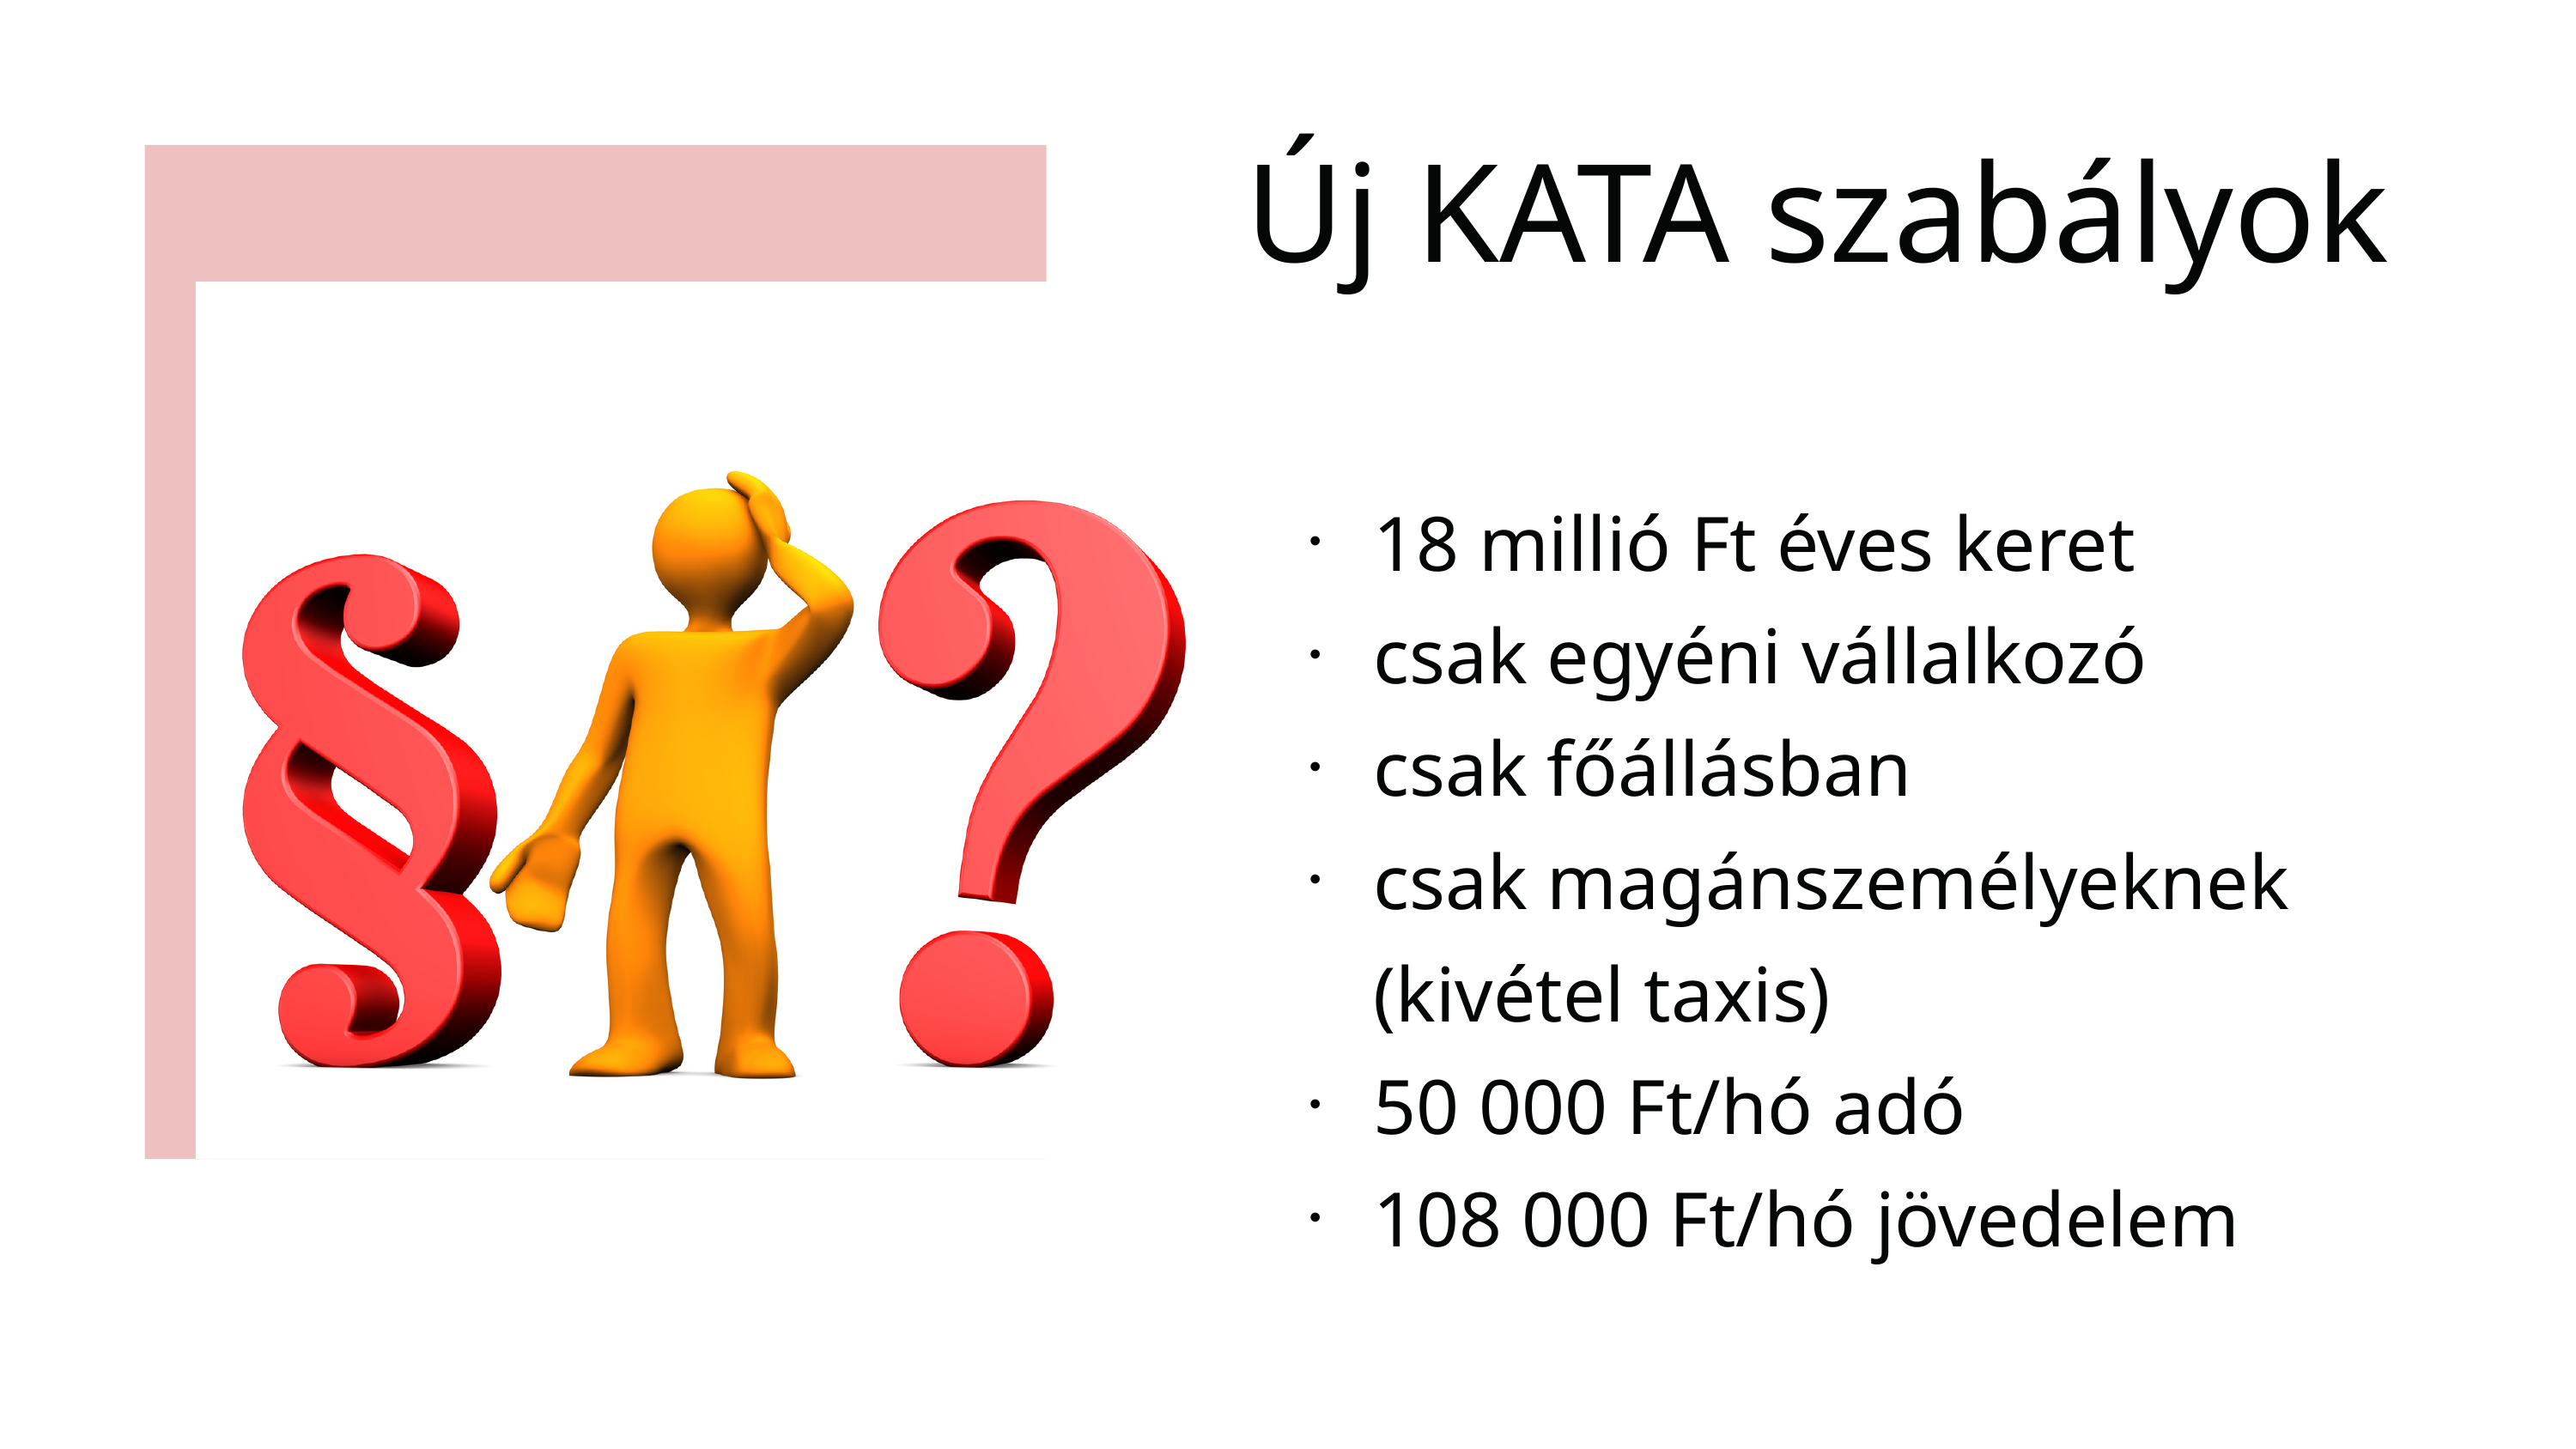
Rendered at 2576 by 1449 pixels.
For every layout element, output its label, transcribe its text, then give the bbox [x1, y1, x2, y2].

text_box Új KATA szabályok [1245, 126, 2432, 290]
text_box [144, 144, 1047, 1160]
text_box 18 millió Ft éves keret csak egyéni vállalkozó csak főállásban csak magánszemélyeknek (kivétel taxis) 50 000 Ft/hó adó 108 000 Ft/hó jövedelem [1245, 473, 2336, 1353]
picture [195, 282, 1218, 1159]
